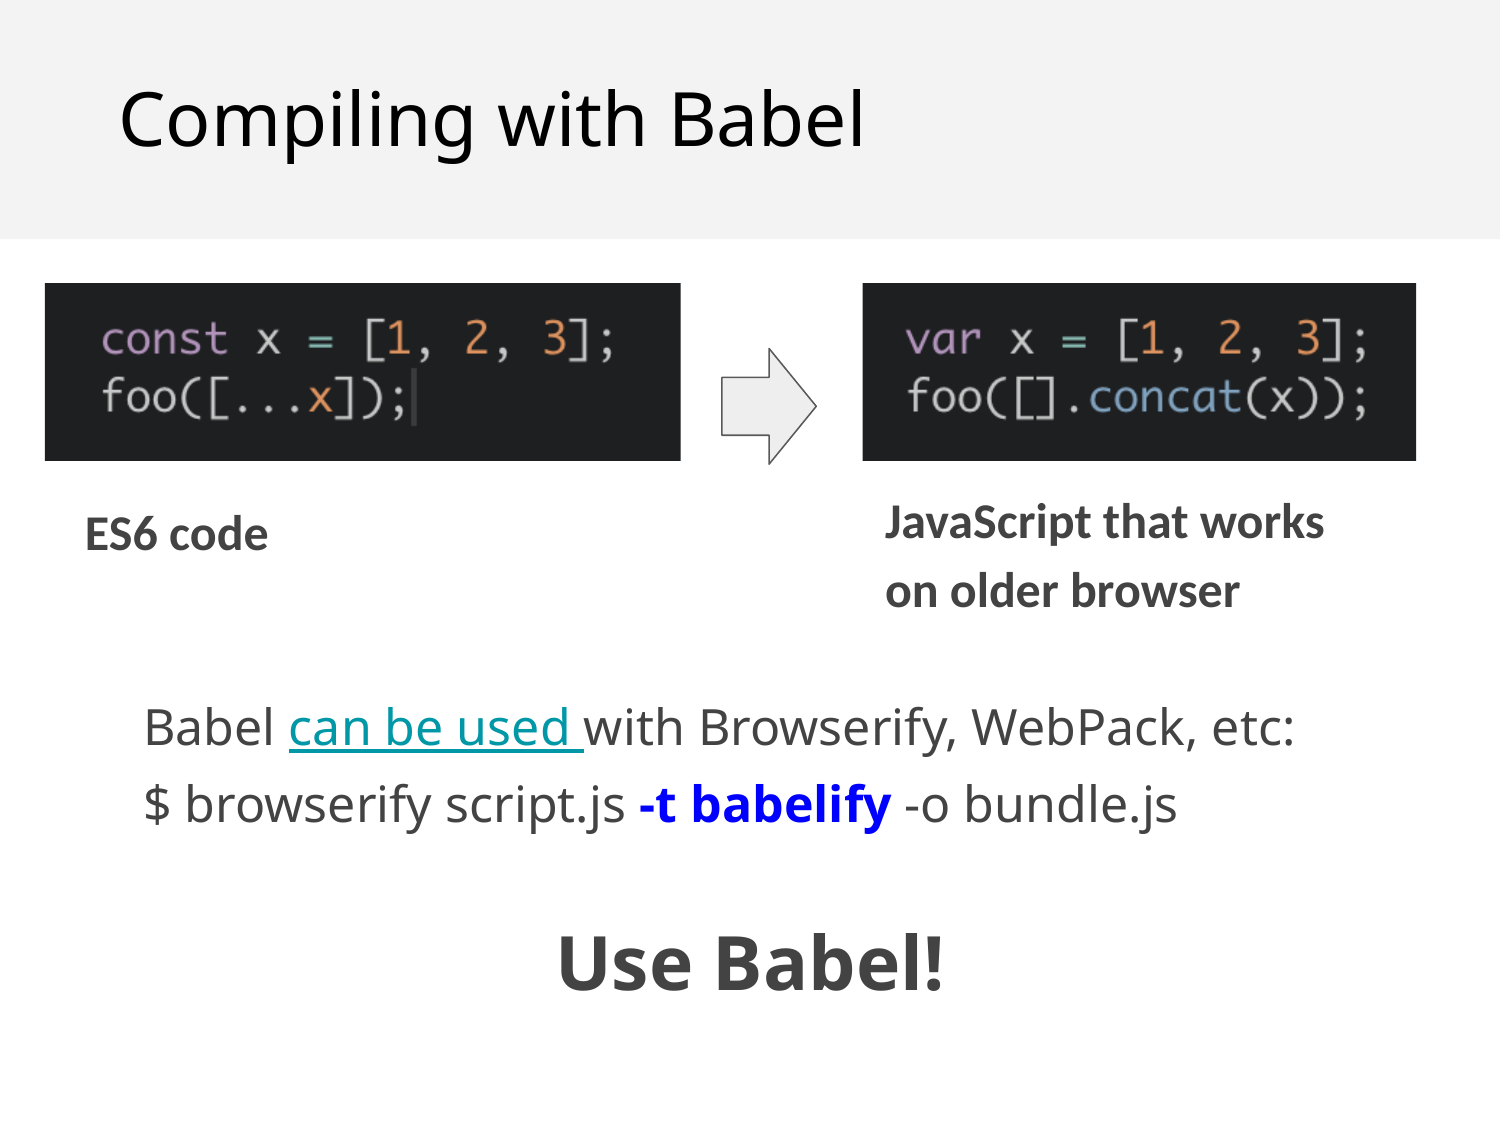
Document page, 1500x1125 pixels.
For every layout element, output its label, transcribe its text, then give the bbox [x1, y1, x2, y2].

list Babel can be used with Browserify, WebPack, etc: $ browserify script.js -t babelify -o bundle.js Use Babel! [128, 670, 1372, 1004]
list JavaScript that works on older browser [870, 464, 1397, 590]
text_box [721, 348, 817, 465]
list ES6 code [70, 476, 597, 602]
picture [862, 283, 1417, 461]
title Compiling with Babel [103, 56, 1347, 183]
picture [44, 283, 681, 461]
